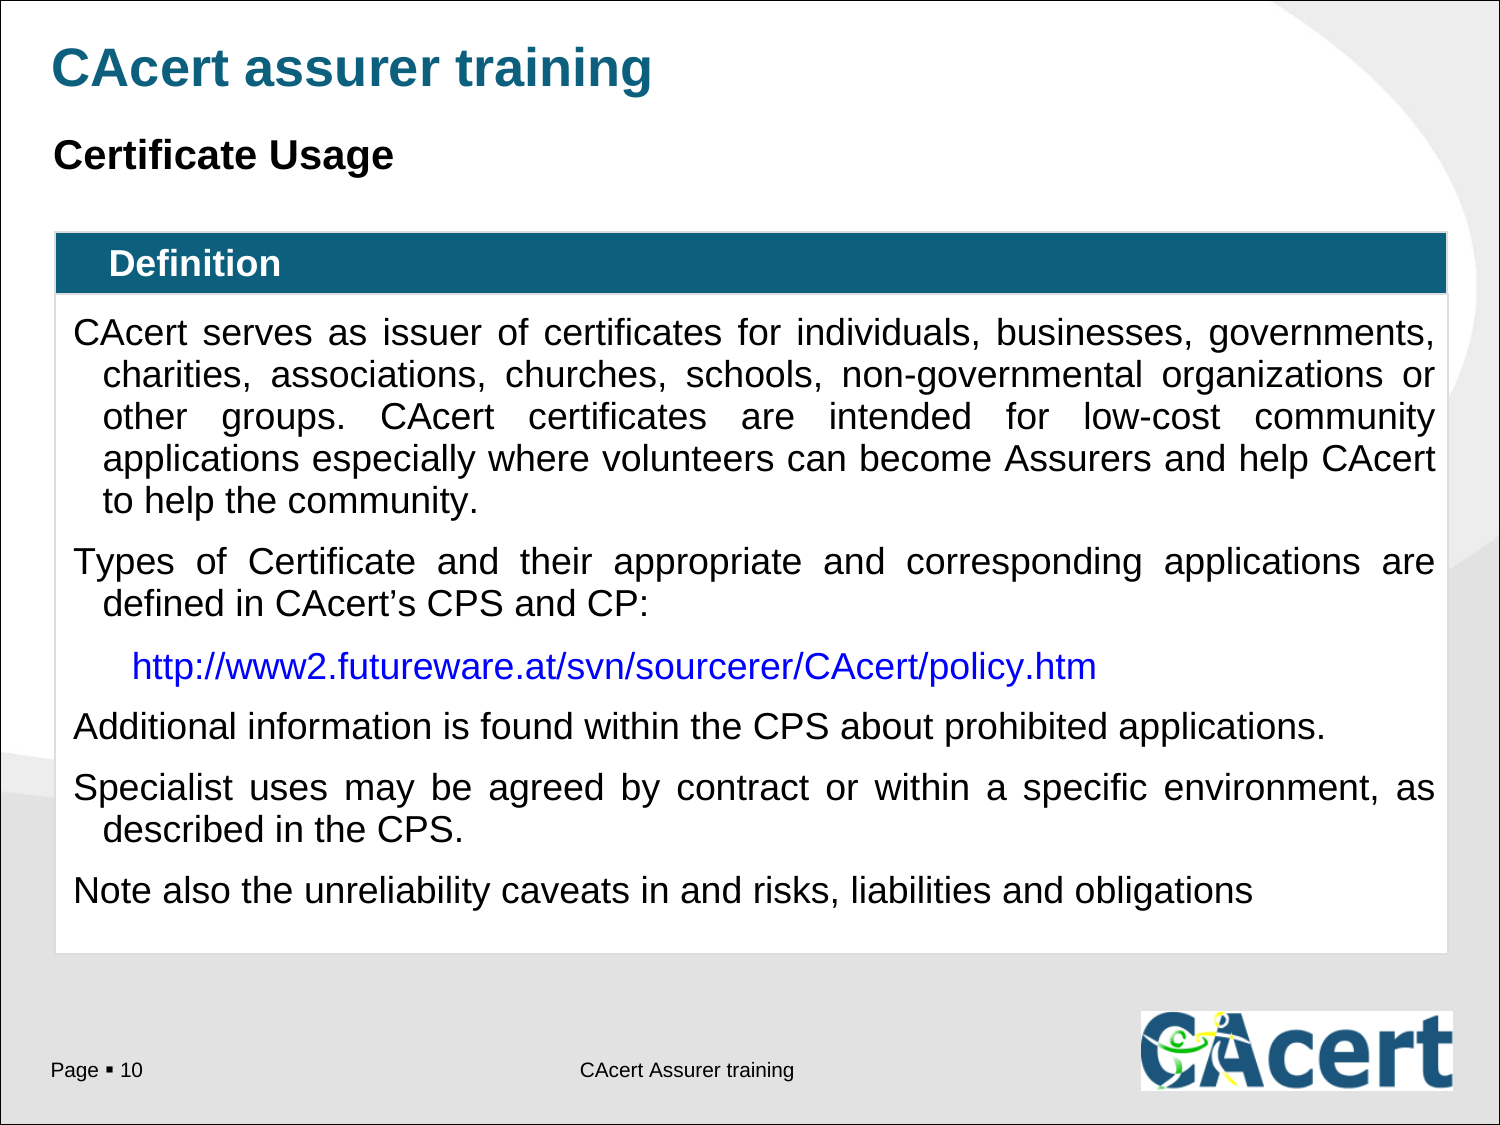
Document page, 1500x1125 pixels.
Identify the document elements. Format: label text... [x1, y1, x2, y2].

text_box CAcert serves as issuer of certificates for individuals, businesses, governments, charities, associations, churches, schools, non-governmental organizations or other groups. CAcert certificates are intended for low-cost community applications especially where volunteers can become Assurers and help CAcert to help the community. Types of Certificate and their appropriate and corresponding applications are defined in CAcert’s CPS and CP: http://www2.futureware.at/svn/sourcerer/CAcert/policy.htm Additional information is found within the CPS about prohibited applications. Specialist uses may be agreed by contract or within a specific environment, as described in the CPS. Note also the unreliability caveats in and risks, liabilities and obligations [55, 293, 1448, 955]
text_box Certificate Usage [53, 125, 1448, 185]
picture [1, 1, 1499, 1124]
title CAcert assurer training [51, 19, 1450, 118]
text_box Definition [55, 232, 1447, 293]
